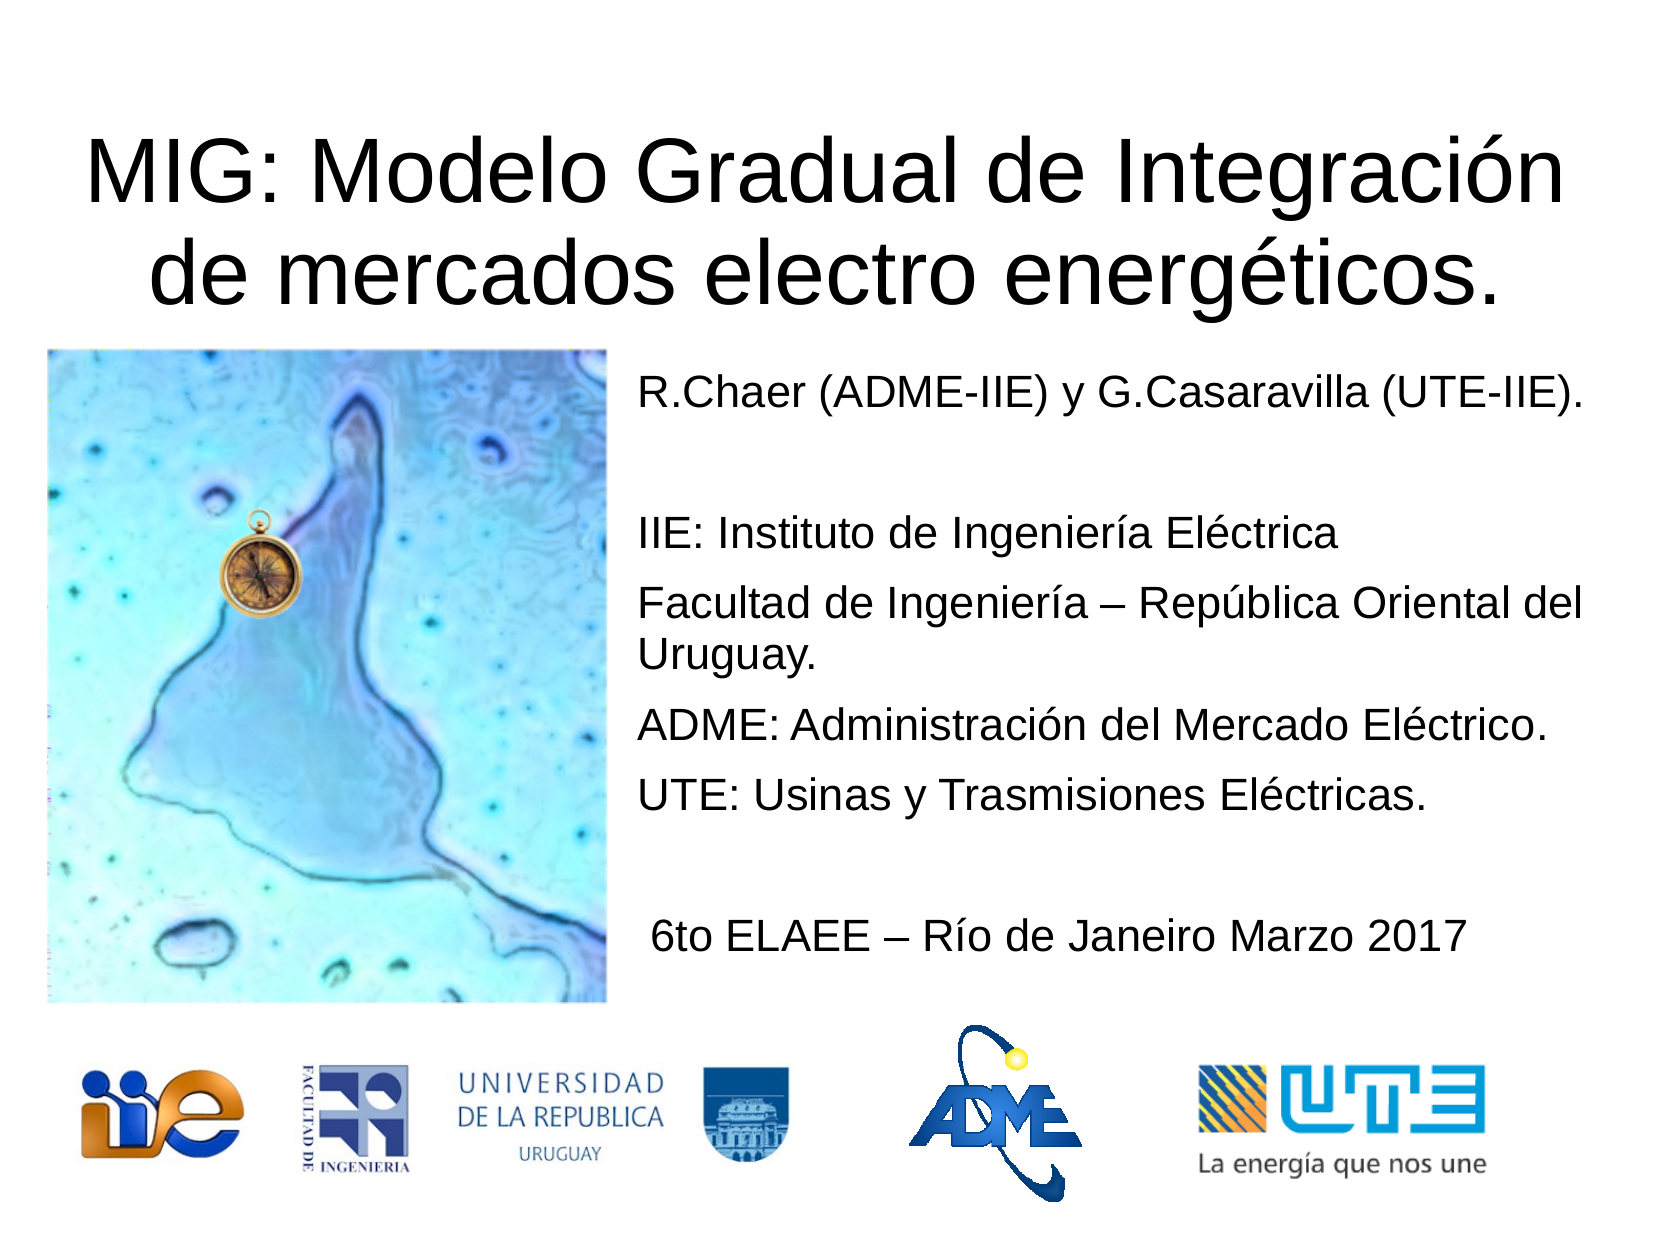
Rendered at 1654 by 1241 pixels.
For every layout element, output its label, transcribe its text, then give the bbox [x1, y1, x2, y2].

picture [1181, 1051, 1503, 1184]
list R.Chaer (ADME-IIE) y G.Casaravilla (UTE-IIE). IIE: Instituto de Ingeniería Eléctrica Facultad de Ingeniería – República Oriental del Uruguay. ADME: Administración del Mercado Eléctrico. UTE: Usinas y Trasmisiones Eléctricas. 6to ELAEE – Río de Janeiro Marzo 2017 [637, 366, 1595, 981]
picture [47, 348, 609, 1004]
title MIG: Modelo Gradual de Integración de mercados electro energéticos. [82, 118, 1571, 326]
picture [59, 1062, 798, 1177]
picture [909, 1025, 1087, 1205]
